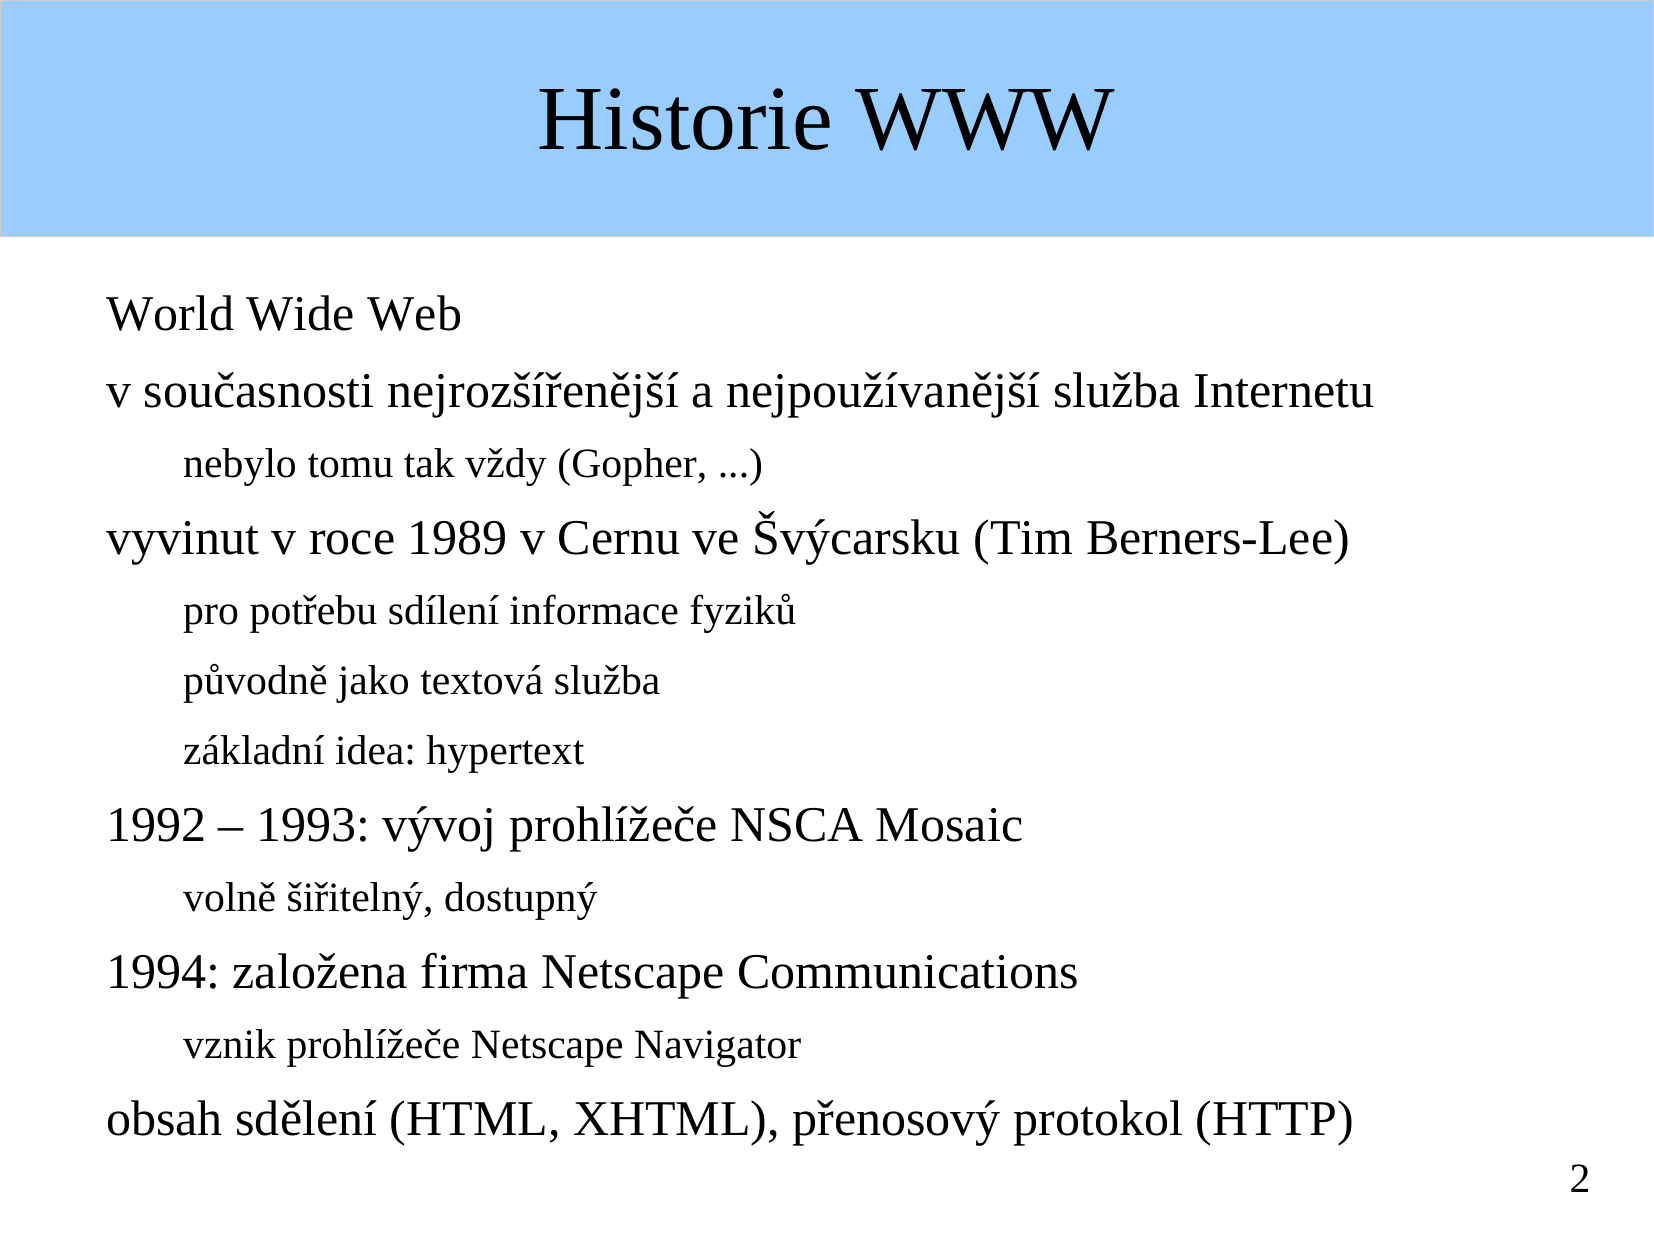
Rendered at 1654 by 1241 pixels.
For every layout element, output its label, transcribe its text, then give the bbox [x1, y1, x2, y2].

title Historie WWW [0, 0, 1654, 237]
list World Wide Web v současnosti nejrozšířenější a nejpoužívanější služba Internetu nebylo tomu tak vždy (Gopher, ...) vyvinut v roce 1989 v Cernu ve Švýcarsku (Tim Berners-Lee) pro potřebu sdílení informace fyziků původně jako textová služba základní idea: hypertext 1992 – 1993: vývoj prohlížeče NSCA Mosaic volně šiřitelný, dostupný 1994: založena firma Netscape Communications vznik prohlížeče Netscape Navigator obsah sdělení (HTML, XHTML), přenosový protokol (HTTP) [88, 285, 1565, 1147]
